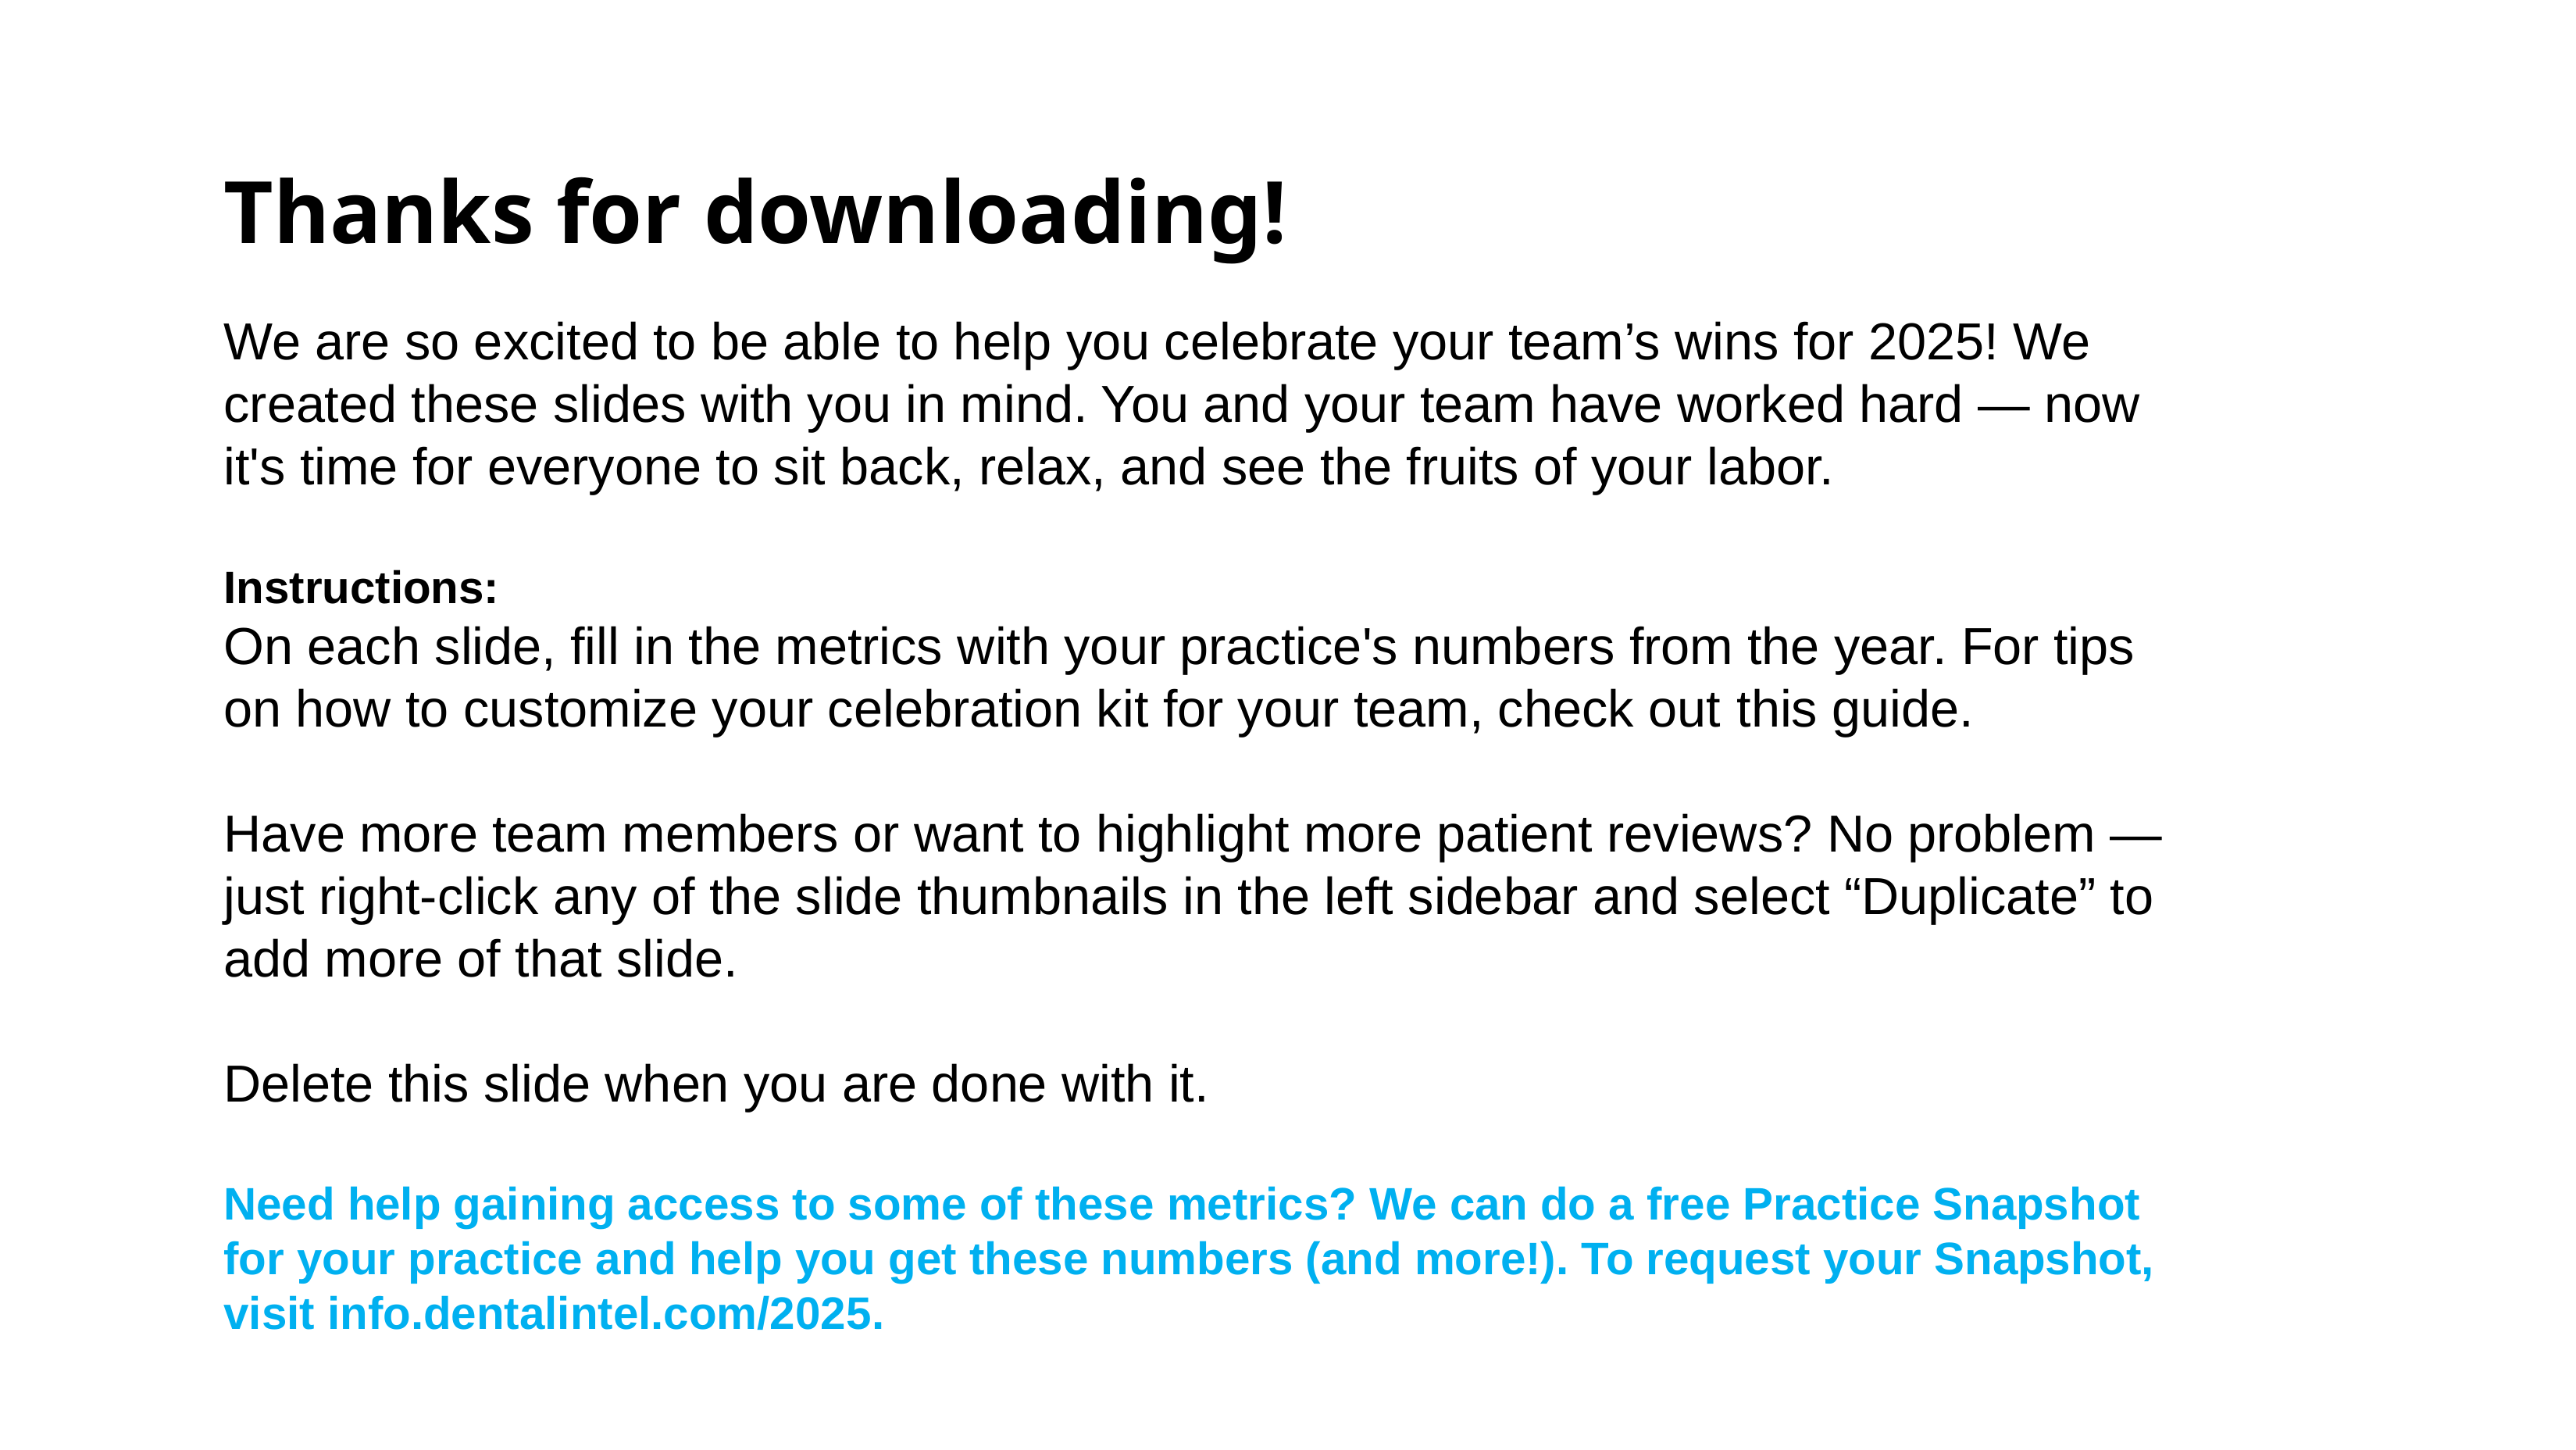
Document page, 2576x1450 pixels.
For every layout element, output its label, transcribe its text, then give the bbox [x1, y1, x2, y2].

text_box Thanks for downloading! [212, 152, 2185, 268]
text_box We are so excited to be able to help you celebrate your team’s wins for 2025! We created these slides with you in mind. You and your team have worked hard — now it's time for everyone to sit back, relax, and see the fruits of your labor. Instructions: On each slide, fill in the metrics with your practice's numbers from the year. For tips on how to customize your celebration kit for your team, check out this guide. Have more team members or want to highlight more patient reviews? No problem — just right-click any of the slide thumbnails in the left sidebar and select “Duplicate” to add more of that slide. Delete this slide when you are done with it. Need help gaining access to some of these metrics? We can do a free Practice Snapshot for your practice and help you get these numbers (and more!). To request your Snapshot, visit info.dentalintel.com/2025. [212, 302, 2185, 1450]
